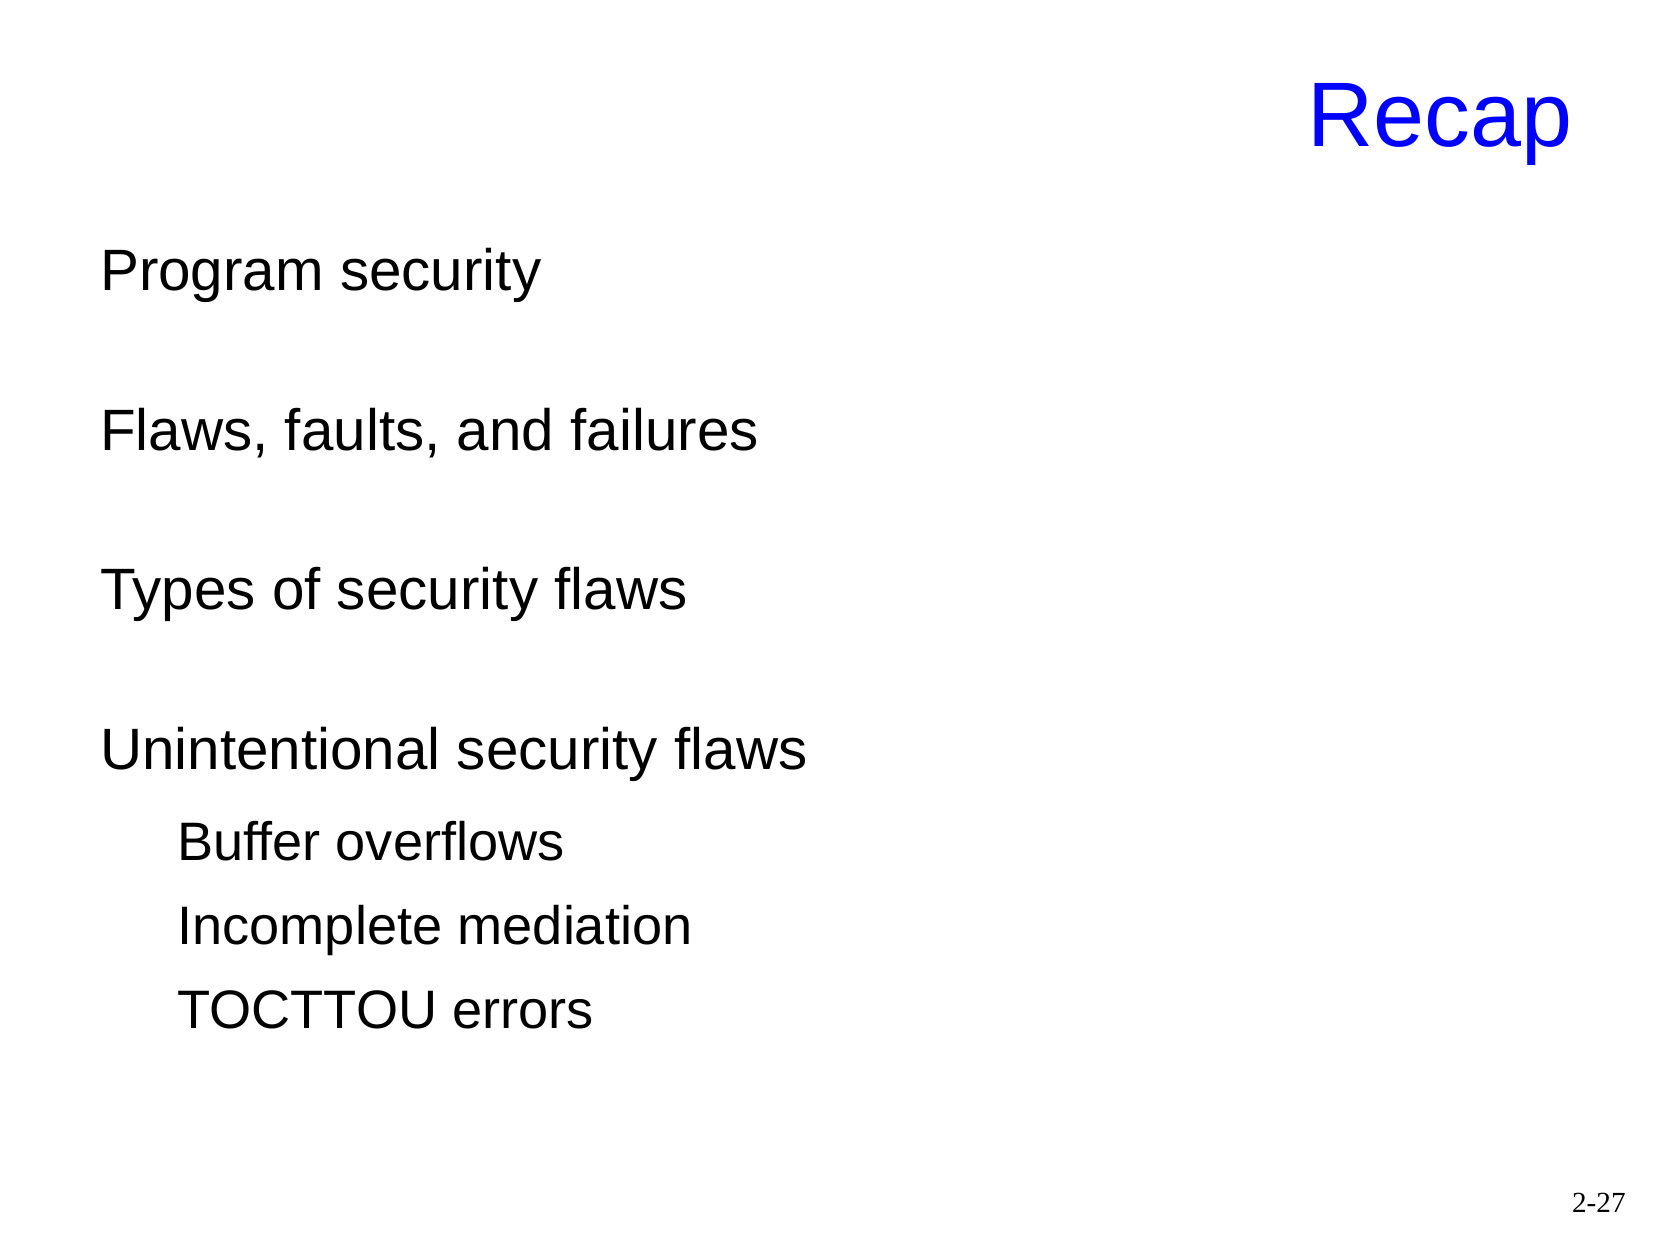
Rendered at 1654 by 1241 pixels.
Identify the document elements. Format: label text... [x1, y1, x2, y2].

list Program security Flaws, faults, and failures Types of security flaws Unintentional security flaws Buffer overflows Incomplete mediation TOCTTOU errors [82, 237, 1571, 1156]
title Recap [84, 18, 1573, 211]
